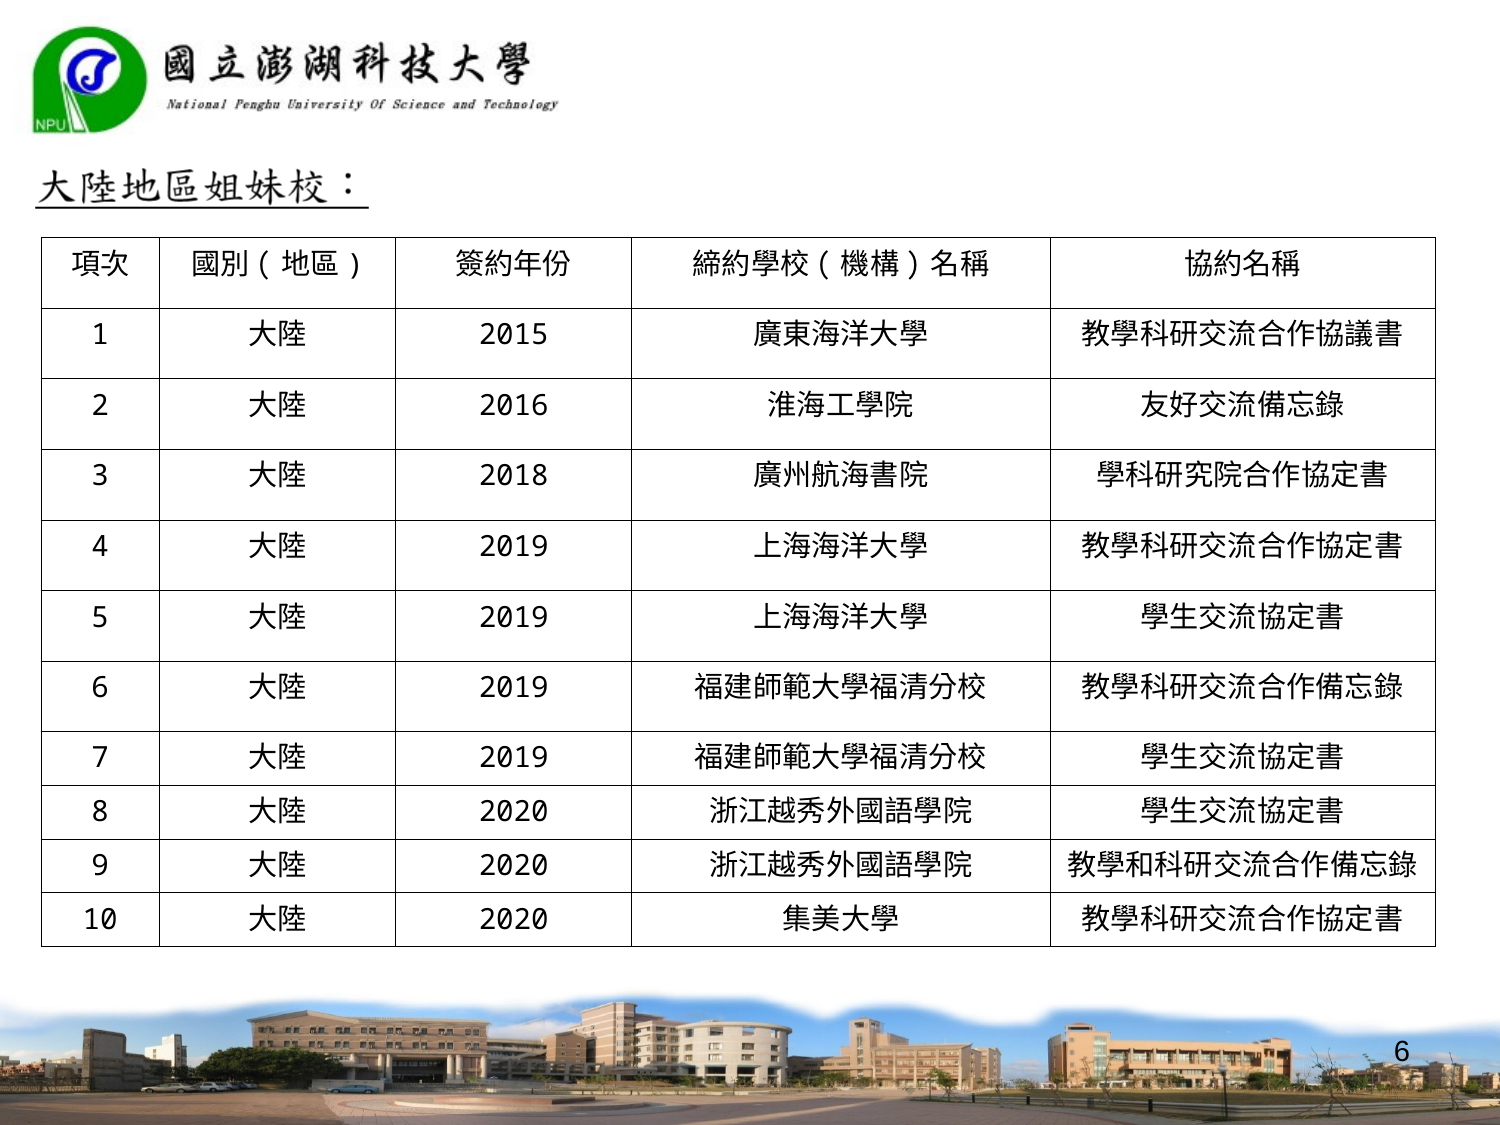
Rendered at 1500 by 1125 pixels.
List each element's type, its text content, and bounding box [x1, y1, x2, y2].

table_cell 浙江越秀外國語學院 [632, 786, 1050, 839]
table_cell 教學科研交流合作協議書 [1051, 309, 1435, 378]
table_cell 1 [42, 309, 159, 378]
table_cell 6 [42, 662, 159, 731]
table_cell 學科研究院合作協定書 [1051, 450, 1435, 520]
table_header 項次 [42, 242, 159, 308]
table_cell 大陸 [160, 309, 395, 378]
table_cell 上海海洋大學 [632, 591, 1050, 661]
table_cell 2015 [396, 309, 631, 378]
table_cell 2 [42, 379, 159, 449]
table_header 7 [42, 732, 159, 785]
table_cell 大陸 [160, 662, 395, 731]
table_cell 2020 [396, 893, 631, 946]
table_cell 淮海工學院 [632, 379, 1050, 449]
table_cell 大陸 [160, 521, 395, 590]
table_cell 集美大學 [632, 893, 1050, 946]
table_cell 5 [42, 591, 159, 661]
table_cell 學生交流協定書 [1051, 591, 1435, 661]
table_cell 廣東海洋大學 [632, 309, 1050, 378]
table_cell 大陸 [160, 786, 395, 839]
table_cell 2016 [396, 379, 631, 449]
table_cell 2018 [396, 450, 631, 520]
table_cell 10 [42, 893, 159, 946]
table_cell 2019 [396, 521, 631, 590]
table_cell 大陸 [160, 450, 395, 520]
table_cell 大陸 [160, 379, 395, 449]
table_cell 教學和科研交流合作備忘錄 [1051, 840, 1435, 892]
table_cell 2019 [396, 662, 631, 731]
table_cell 3 [42, 450, 159, 520]
table_cell 廣州航海書院 [632, 450, 1050, 520]
picture [0, 0, 1500, 1125]
table_cell 2019 [396, 591, 631, 661]
table_cell 教學科研交流合作備忘錄 [1051, 662, 1435, 731]
table_cell 學生交流協定書 [1051, 786, 1435, 839]
table_cell 4 [42, 521, 159, 590]
table_cell 大陸 [160, 893, 395, 946]
table_cell 大陸 [160, 591, 395, 661]
table_cell 大陸 [160, 840, 395, 892]
table_cell 教學科研交流合作協定書 [1051, 893, 1435, 946]
table_header 協約名稱 [1051, 238, 1435, 308]
table_cell 上海海洋大學 [632, 521, 1050, 590]
table_cell 福建師範大學福清分校 [632, 662, 1050, 731]
table_cell 浙江越秀外國語學院 [632, 840, 1050, 892]
table_cell 教學科研交流合作協定書 [1051, 521, 1435, 590]
table_header 簽約年份 [396, 238, 631, 308]
table_cell 9 [42, 840, 159, 892]
table_cell 2020 [396, 786, 631, 839]
table_cell 8 [42, 786, 159, 839]
table_header 福建師範大學福清分校 [632, 732, 1050, 785]
table_header 大陸 [160, 732, 395, 785]
table_header 締約學校(機構)名稱 [632, 238, 1050, 308]
table_header 國別(地區) [160, 242, 395, 308]
table_header 學生交流協定書 [1051, 732, 1435, 785]
table_cell 友好交流備忘錄 [1051, 379, 1435, 449]
table_cell 2020 [396, 840, 631, 892]
table_header 2019 [396, 732, 631, 785]
text_box <編號> [1074, 1024, 1426, 1103]
